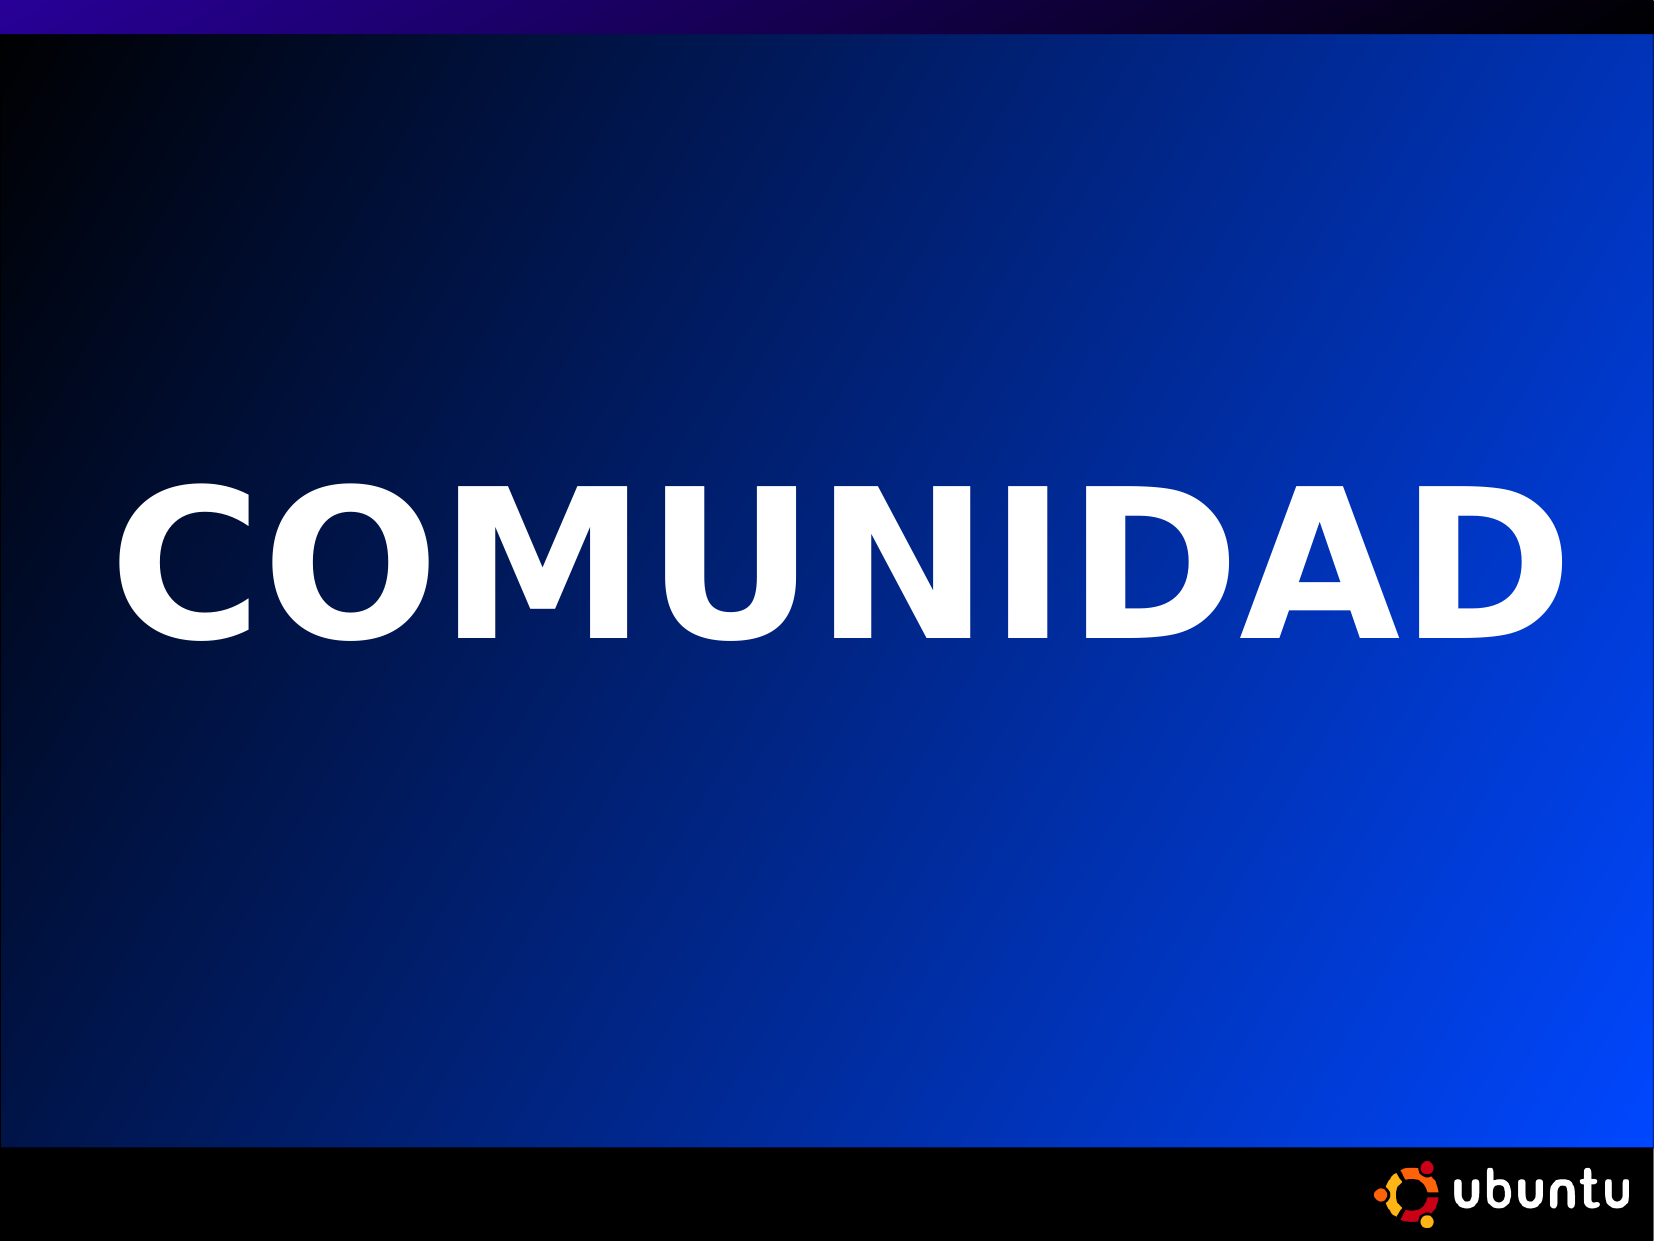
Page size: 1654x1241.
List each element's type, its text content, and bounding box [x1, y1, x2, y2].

text_box [0, 0, 1654, 1241]
text_box COMUNIDAD [109, 442, 1575, 685]
picture [1374, 1161, 1629, 1228]
